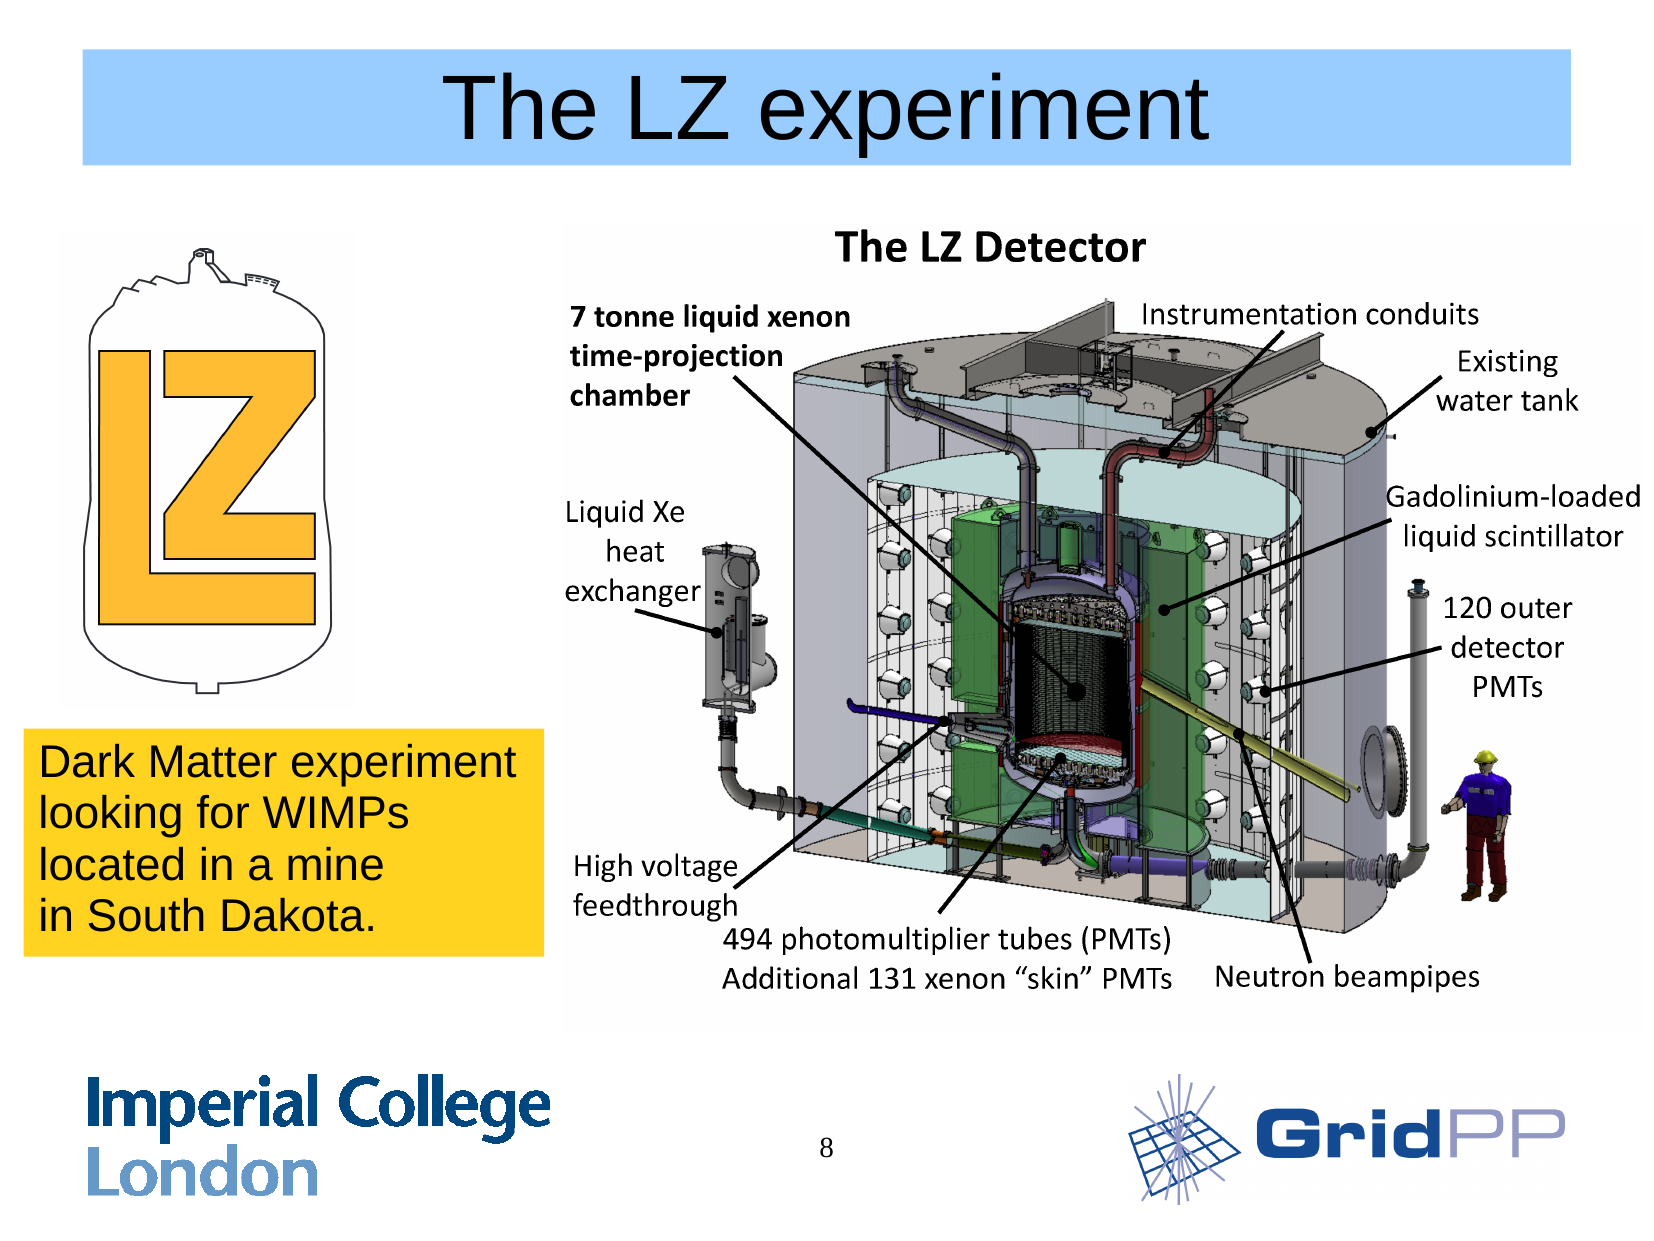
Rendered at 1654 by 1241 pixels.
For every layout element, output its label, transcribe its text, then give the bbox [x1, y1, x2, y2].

picture [88, 1074, 550, 1196]
text_box Dark Matter experiment looking for WIMPs located in a mine in South Dakota. [23, 728, 545, 957]
picture [1128, 1074, 1565, 1205]
picture [59, 233, 355, 709]
picture [562, 224, 1642, 1034]
title The LZ experiment [82, 49, 1571, 166]
